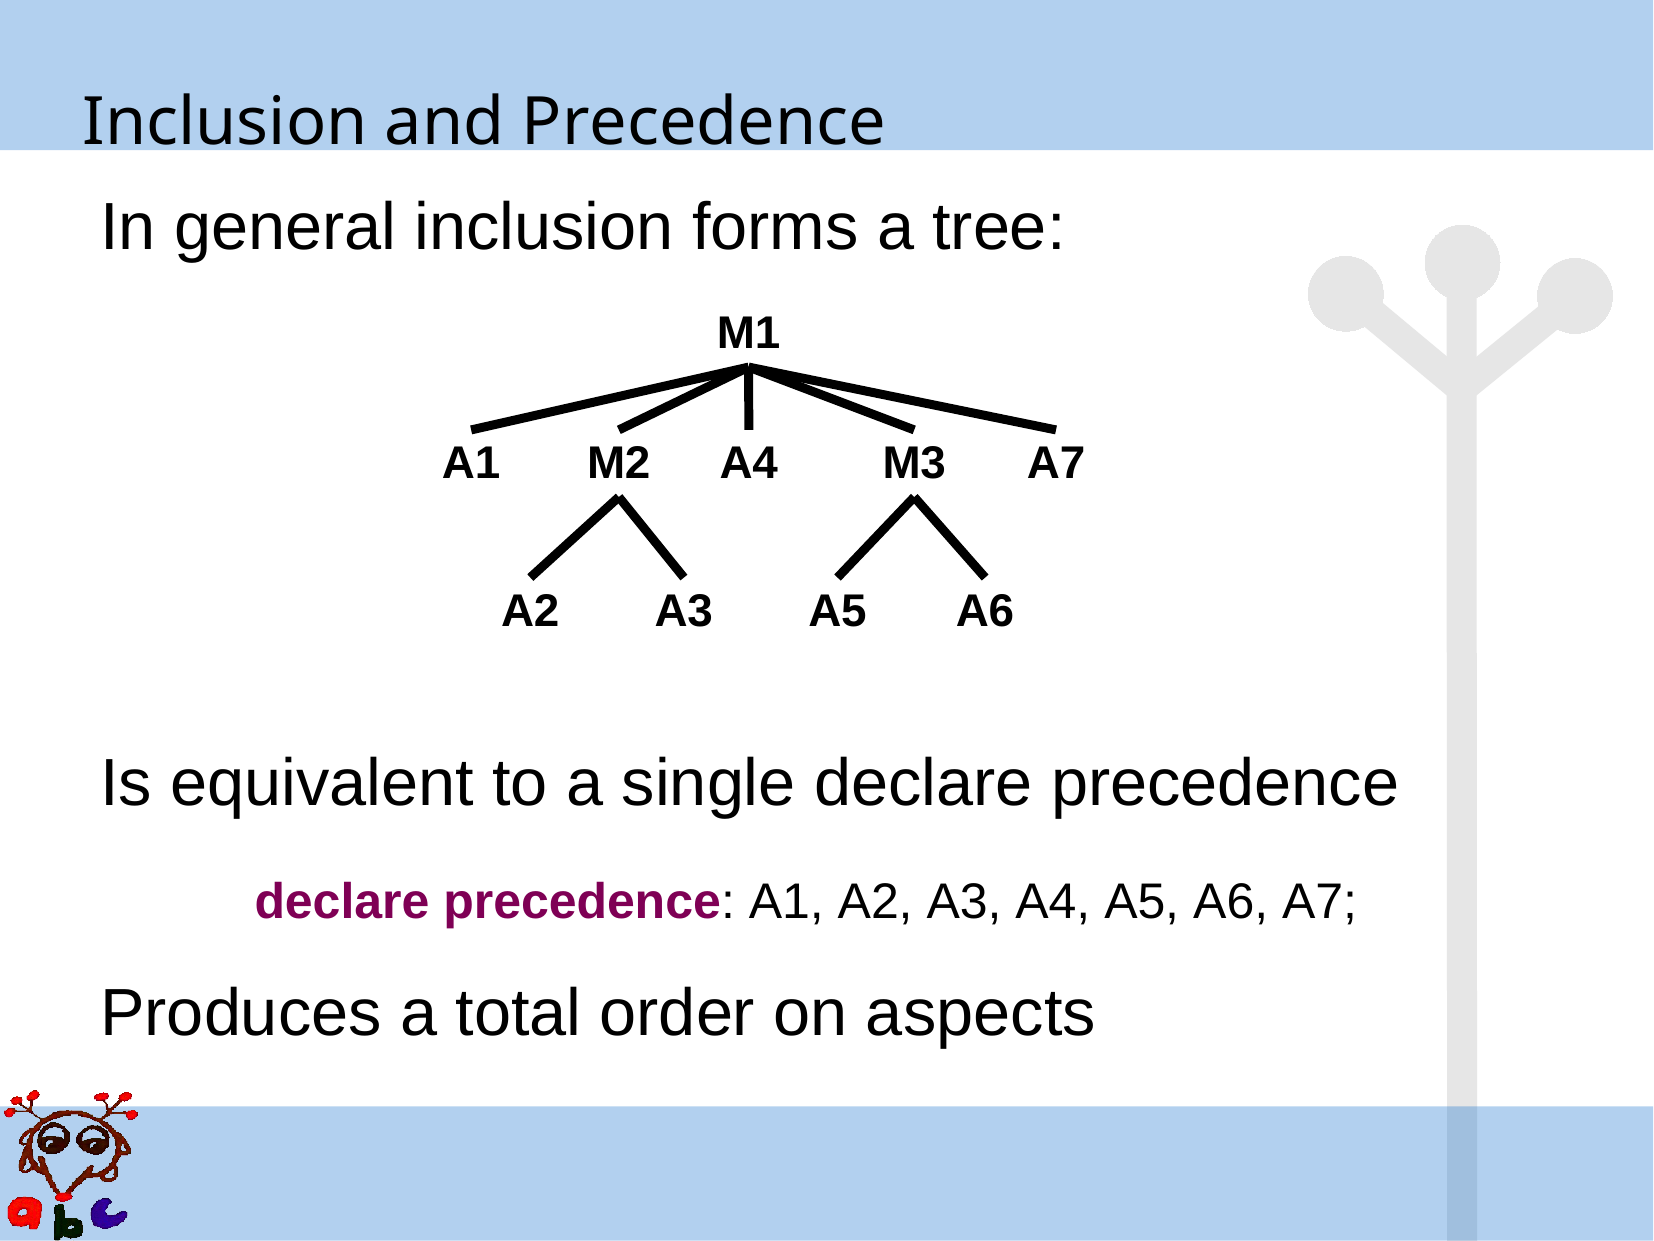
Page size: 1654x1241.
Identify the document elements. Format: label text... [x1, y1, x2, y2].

text_box A3 [627, 577, 741, 645]
list In general inclusion forms a tree: [82, 189, 1571, 265]
text_box M2 [562, 429, 676, 498]
title Inclusion and Precedence [82, 49, 1576, 188]
text_box A5 [781, 577, 894, 645]
picture [0, 1088, 139, 1241]
text_box A4 [692, 429, 806, 498]
list Produces a total order on aspects [82, 975, 1571, 1050]
text_box M3 [858, 429, 971, 498]
text_box A7 [999, 429, 1113, 498]
text_box declare precedence: A1, A2, A3, A4, A5, A6, A7; [187, 872, 1426, 948]
text_box M1 [692, 300, 805, 368]
text_box A6 [928, 577, 1042, 645]
list Is equivalent to a single declare precedence [82, 744, 1571, 820]
text_box A2 [474, 577, 587, 645]
text_box A1 [414, 429, 528, 498]
